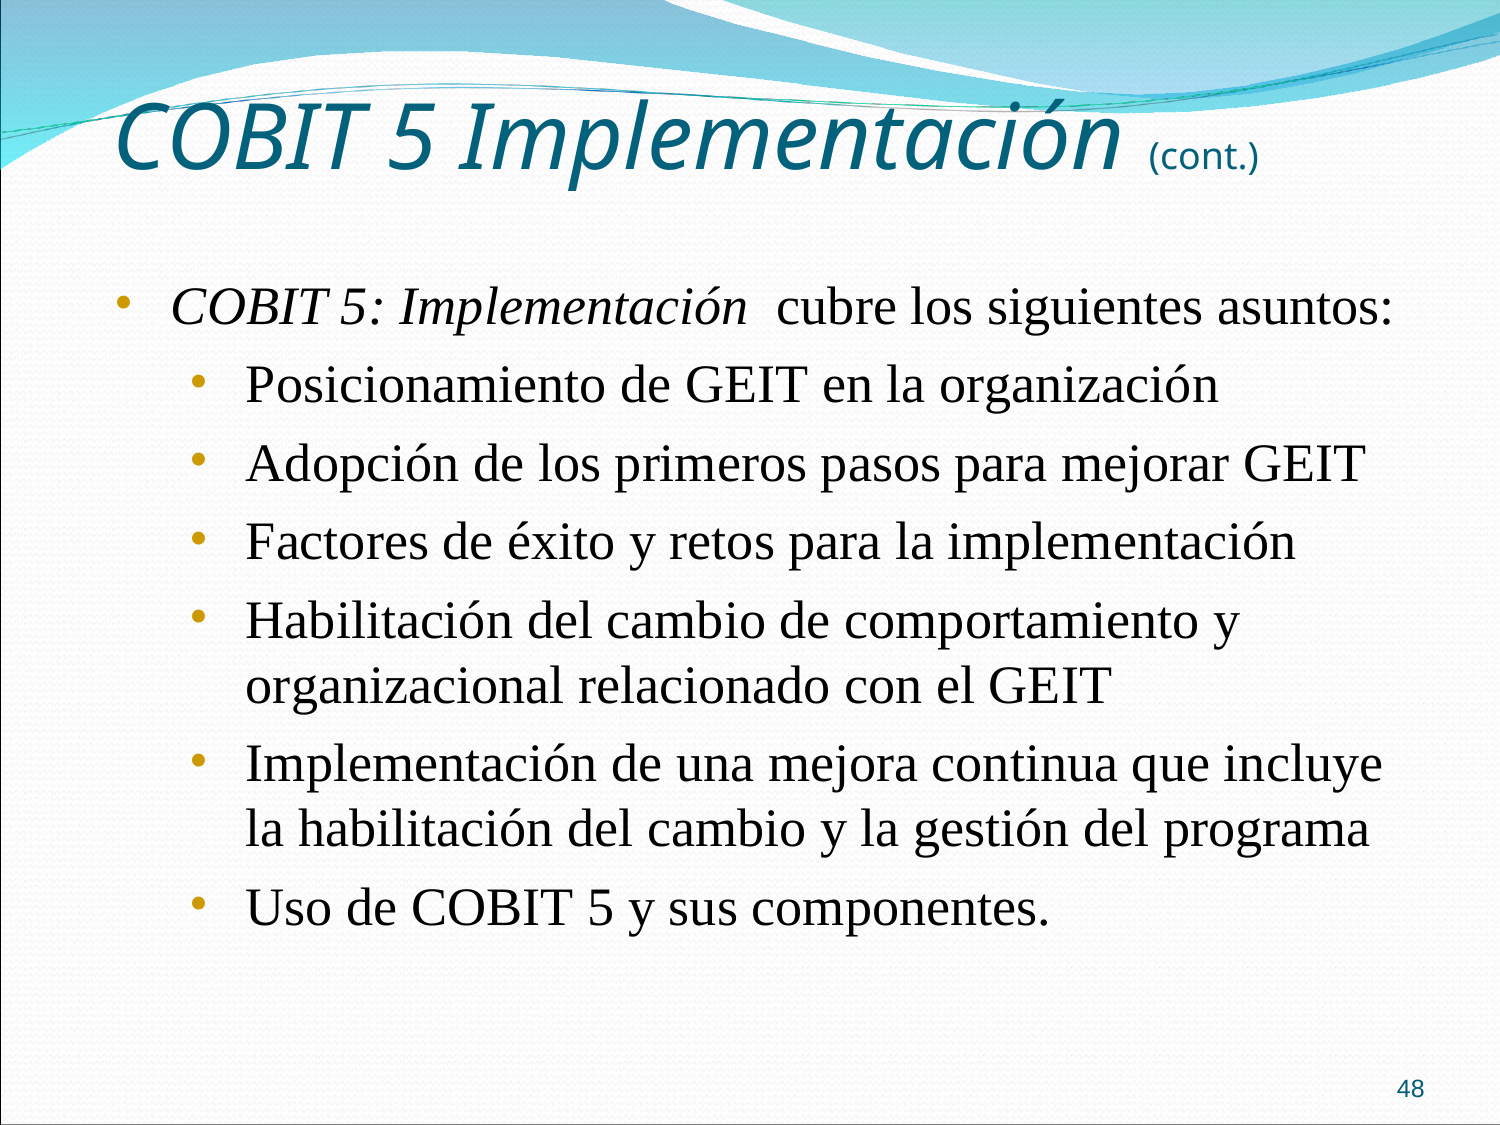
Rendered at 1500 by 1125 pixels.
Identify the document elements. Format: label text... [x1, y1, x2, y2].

picture [0, 0, 1500, 1125]
title COBIT 5 Implementación (cont.) [112, 0, 1500, 188]
text_box <number> [1299, 1042, 1426, 1103]
text_box COBIT 5: Implementación cubre los siguientes asuntos: Posicionamiento de GEIT en la organización Adopción de los primeros pasos para mejorar GEIT Factores de éxito y retos para la implementación Habilitación del cambio de comportamiento y organizacional relacionado con el GEIT Implementación de una mejora continua que incluye la habilitación del cambio y la gestión del programa Uso de COBIT 5 y sus componentes. [99, 262, 1438, 1088]
